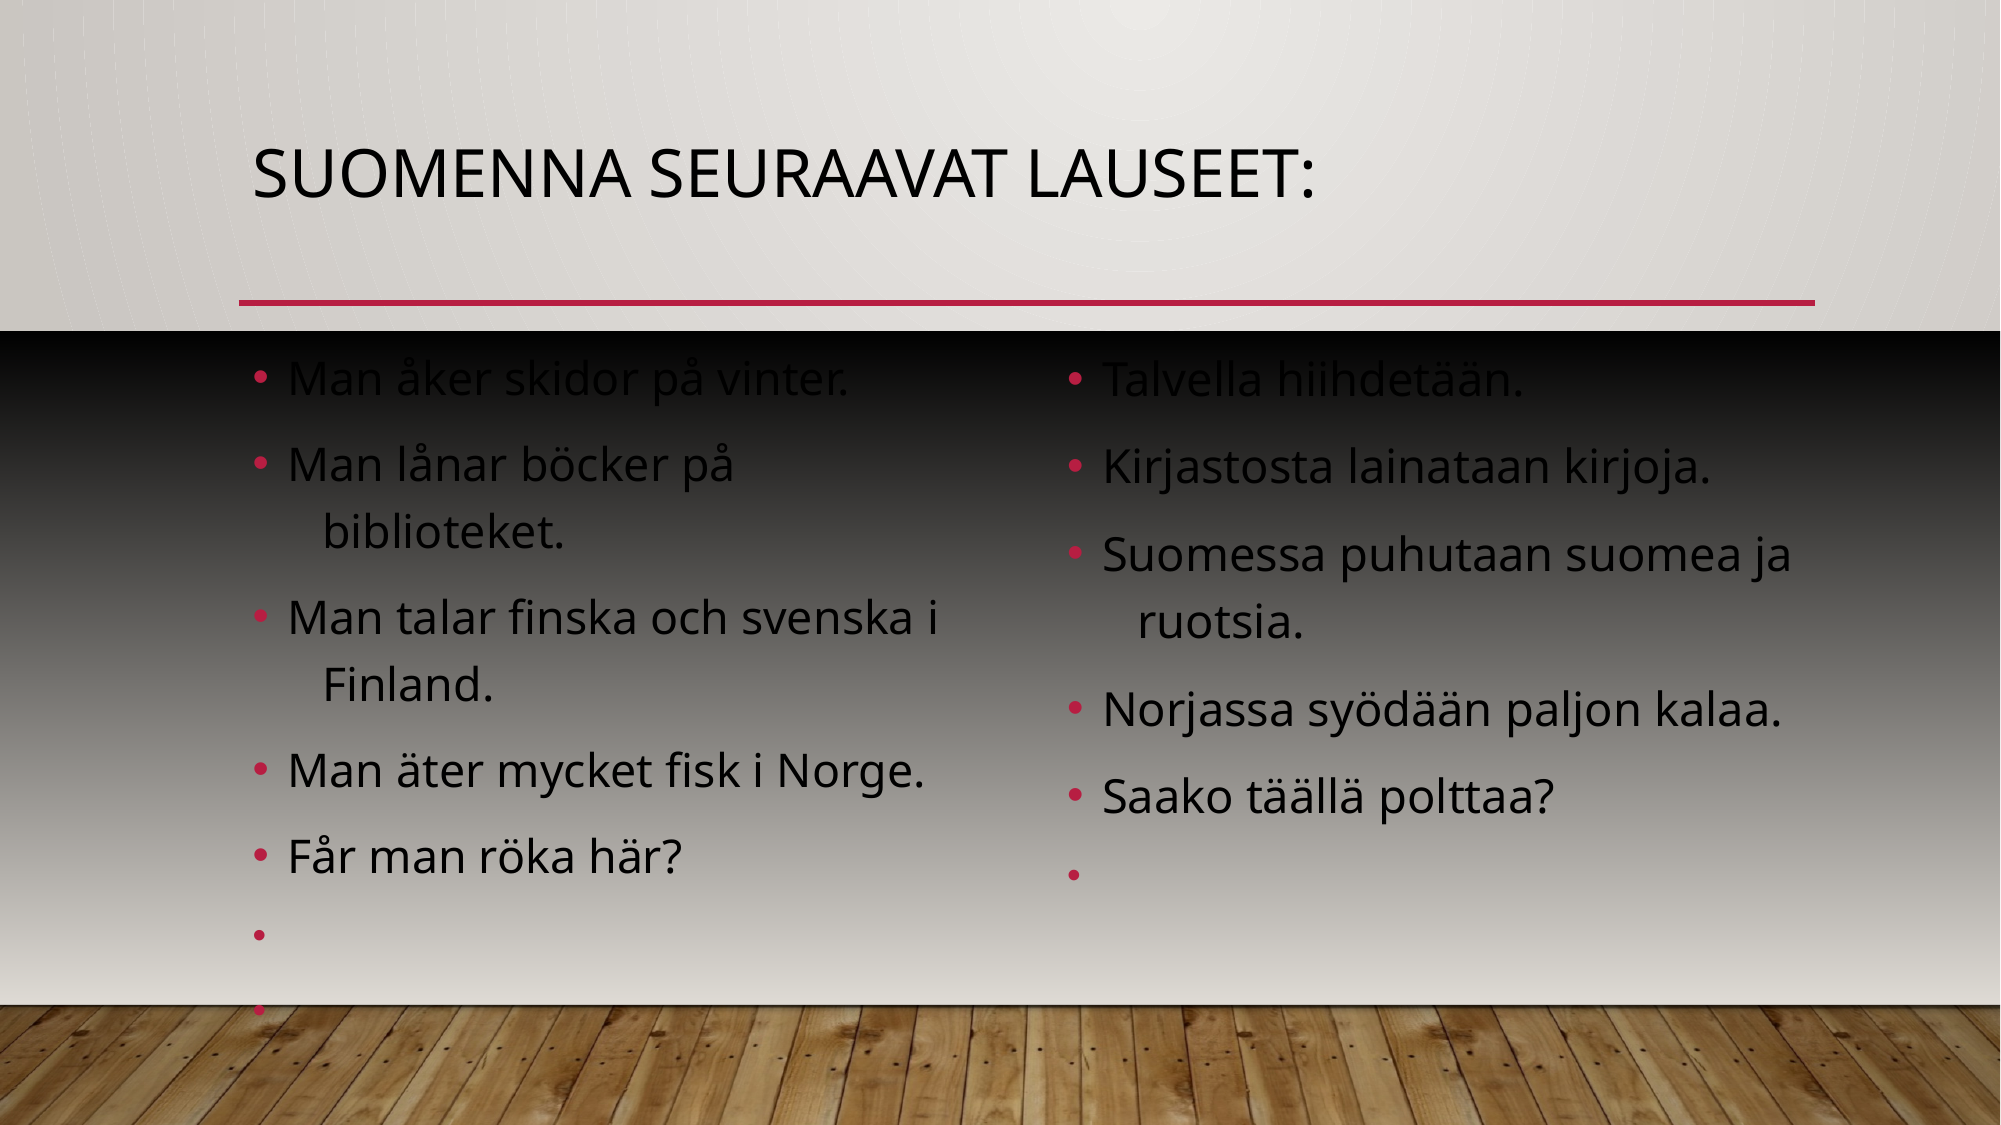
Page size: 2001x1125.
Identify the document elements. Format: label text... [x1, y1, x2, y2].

list Talvella hiihdetään. Kirjastosta lainataan kirjoja. Suomessa puhutaan suomea ja ruotsia. Norjassa syödään paljon kalaa. Saako täällä polttaa? [1052, 330, 1815, 896]
title Suomenna seuraavat lauseet: [237, 132, 1814, 306]
list Man åker skidor på vinter. Man lånar böcker på biblioteket. Man talar finska och svenska i Finland. Man äter mycket fisk i Norge. Får man röka här? [237, 329, 1000, 896]
